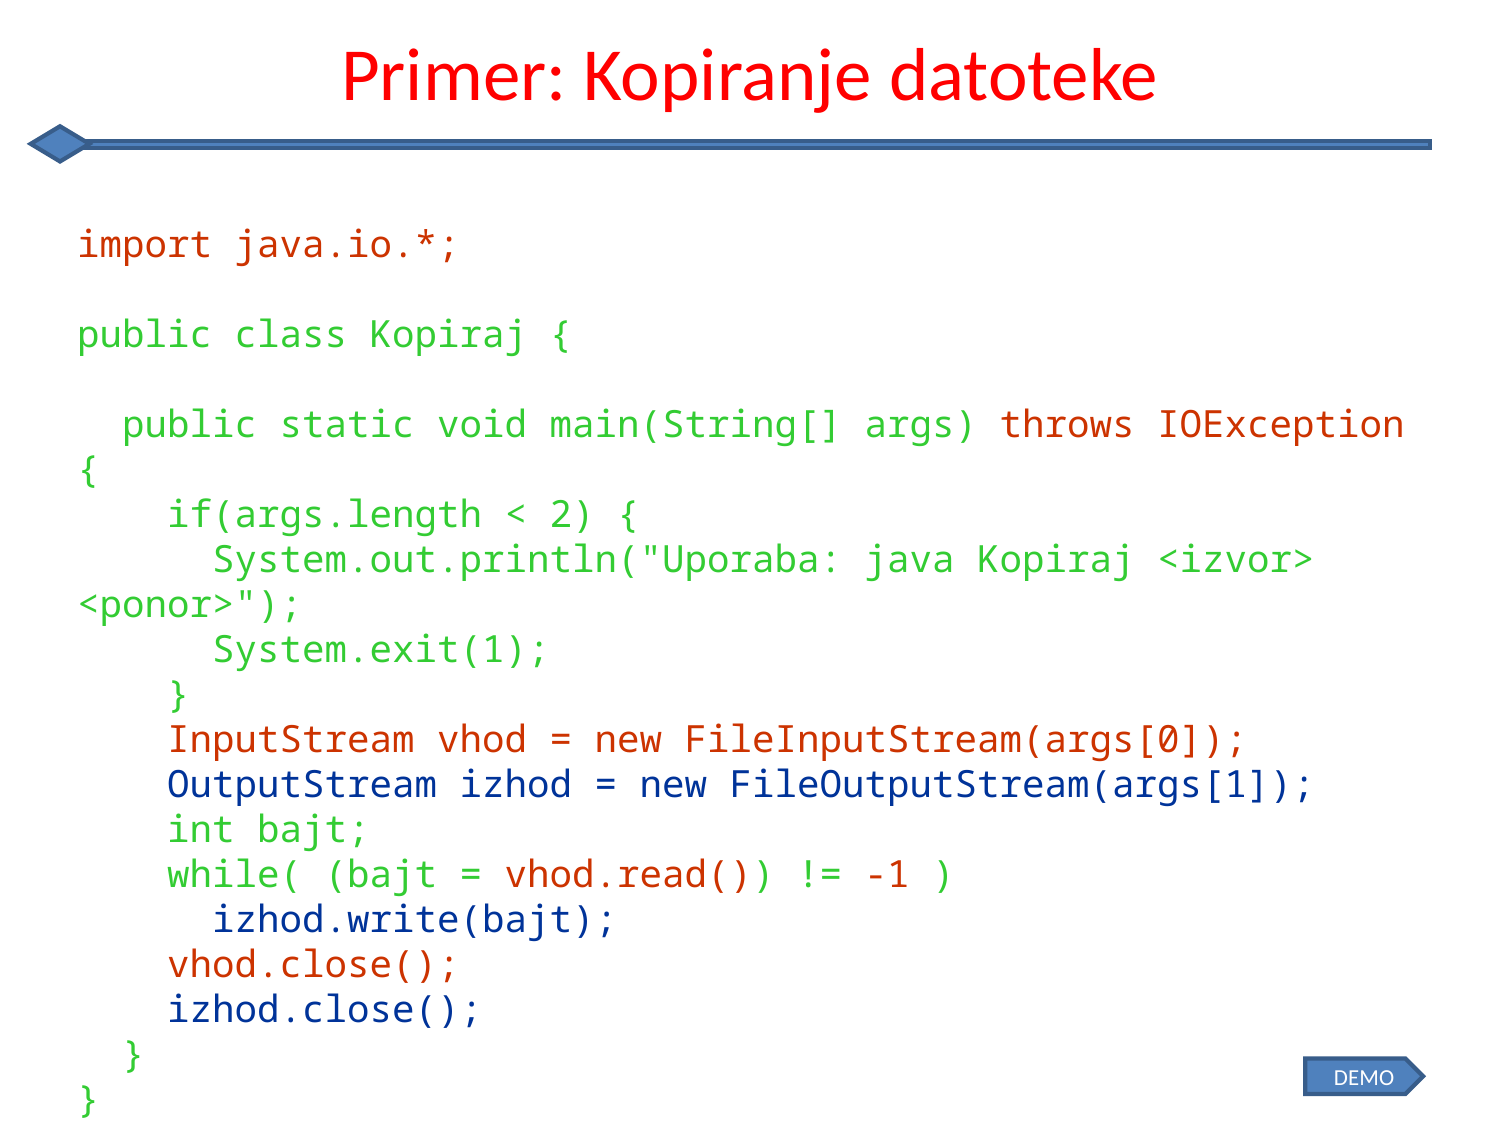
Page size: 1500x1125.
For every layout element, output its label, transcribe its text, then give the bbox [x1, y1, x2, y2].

title Primer: Kopiranje datoteke [0, 0, 1500, 141]
text_box DEMO [1305, 1058, 1424, 1094]
text_box import java.io.*; public class Kopiraj { public static void main(String[] args) throws IOException { if(args.length < 2) { System.out.println("Uporaba: java Kopiraj <izvor> <ponor>"); System.exit(1); } InputStream vhod = new FileInputStream(args[0]); OutputStream izhod = new FileOutputStream(args[1]); int bajt; while( (bajt = vhod.read()) != -1 ) izhod.write(bajt); vhod.close(); izhod.close(); } } [62, 212, 1463, 1125]
